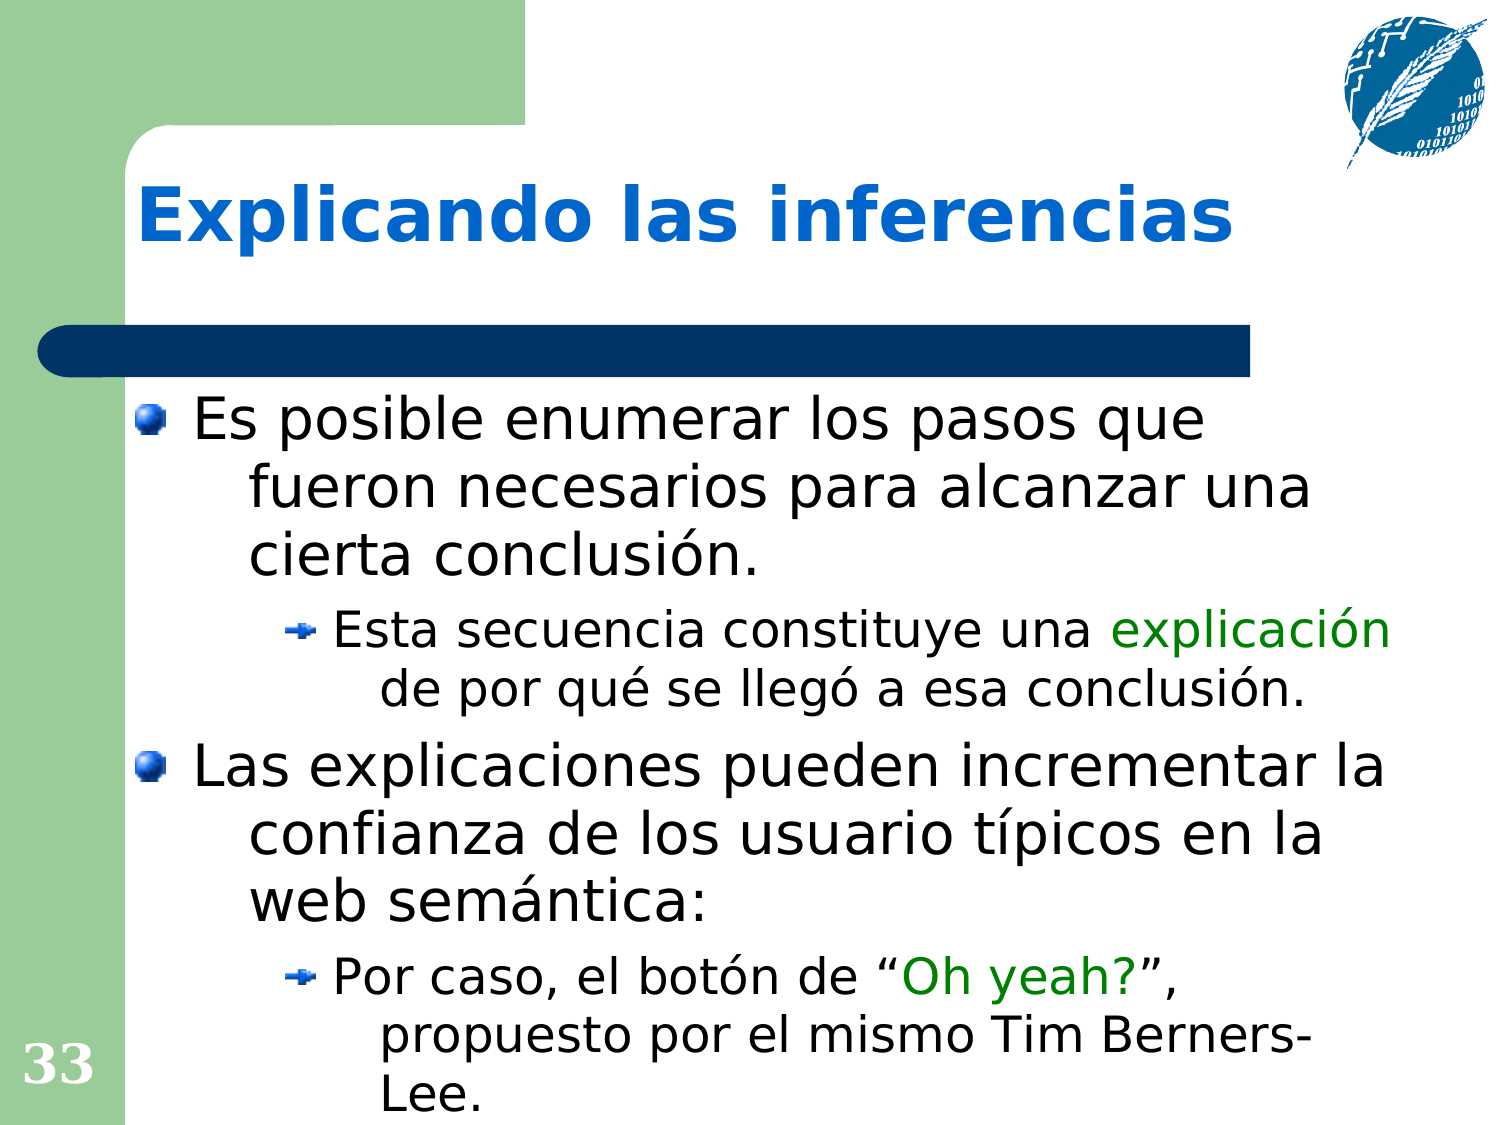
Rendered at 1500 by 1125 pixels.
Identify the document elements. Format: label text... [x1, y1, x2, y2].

title Explicando las inferencias [135, 135, 1412, 301]
picture [1436, 127, 1450, 136]
picture [1433, 139, 1440, 147]
list Es posible enumerar los pasos que fueron necesarios para alcanzar una cierta conclusión. Esta secuencia constituye una explicación de por qué se llegó a esa conclusión. Las explicaciones pueden incrementar la confianza de los usuario típicos en la web semántica: Por caso, el botón de “Oh yeah?”, propuesto por el mismo Tim Berners-Lee. [135, 385, 1398, 1122]
picture [1416, 140, 1425, 149]
picture [1341, 15, 1487, 172]
picture [1427, 138, 1431, 148]
